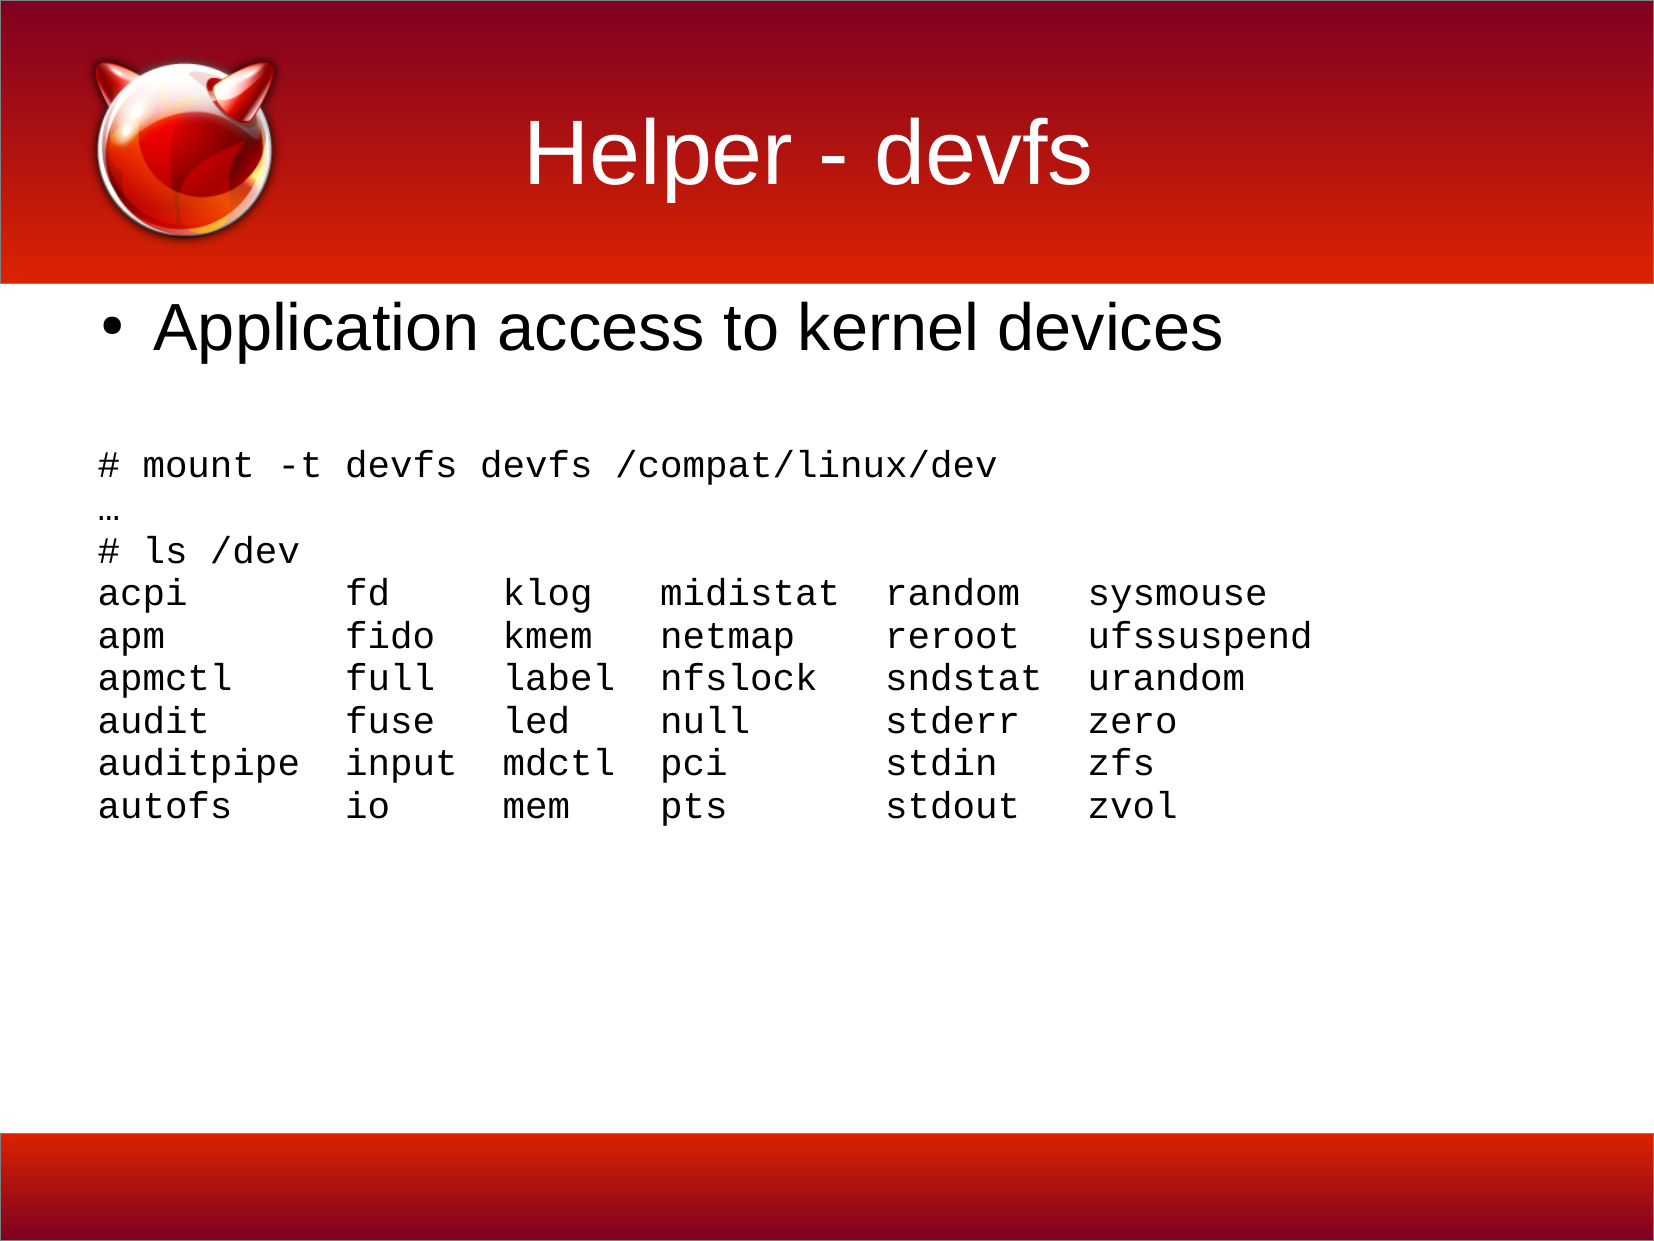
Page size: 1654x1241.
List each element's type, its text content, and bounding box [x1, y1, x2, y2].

list Application access to kernel devices [82, 290, 1538, 439]
title Helper - devfs [82, 49, 1536, 257]
text_box # mount -t devfs devfs /compat/linux/dev … # ls /dev acpi fd klog midistat random sysmouse apm fido kmem netmap reroot ufssuspend apmctl full label nfslock sndstat urandom audit fuse led null stderr zero auditpipe input mdctl pci stdin zfs autofs io mem pts stdout zvol [82, 439, 1560, 1099]
